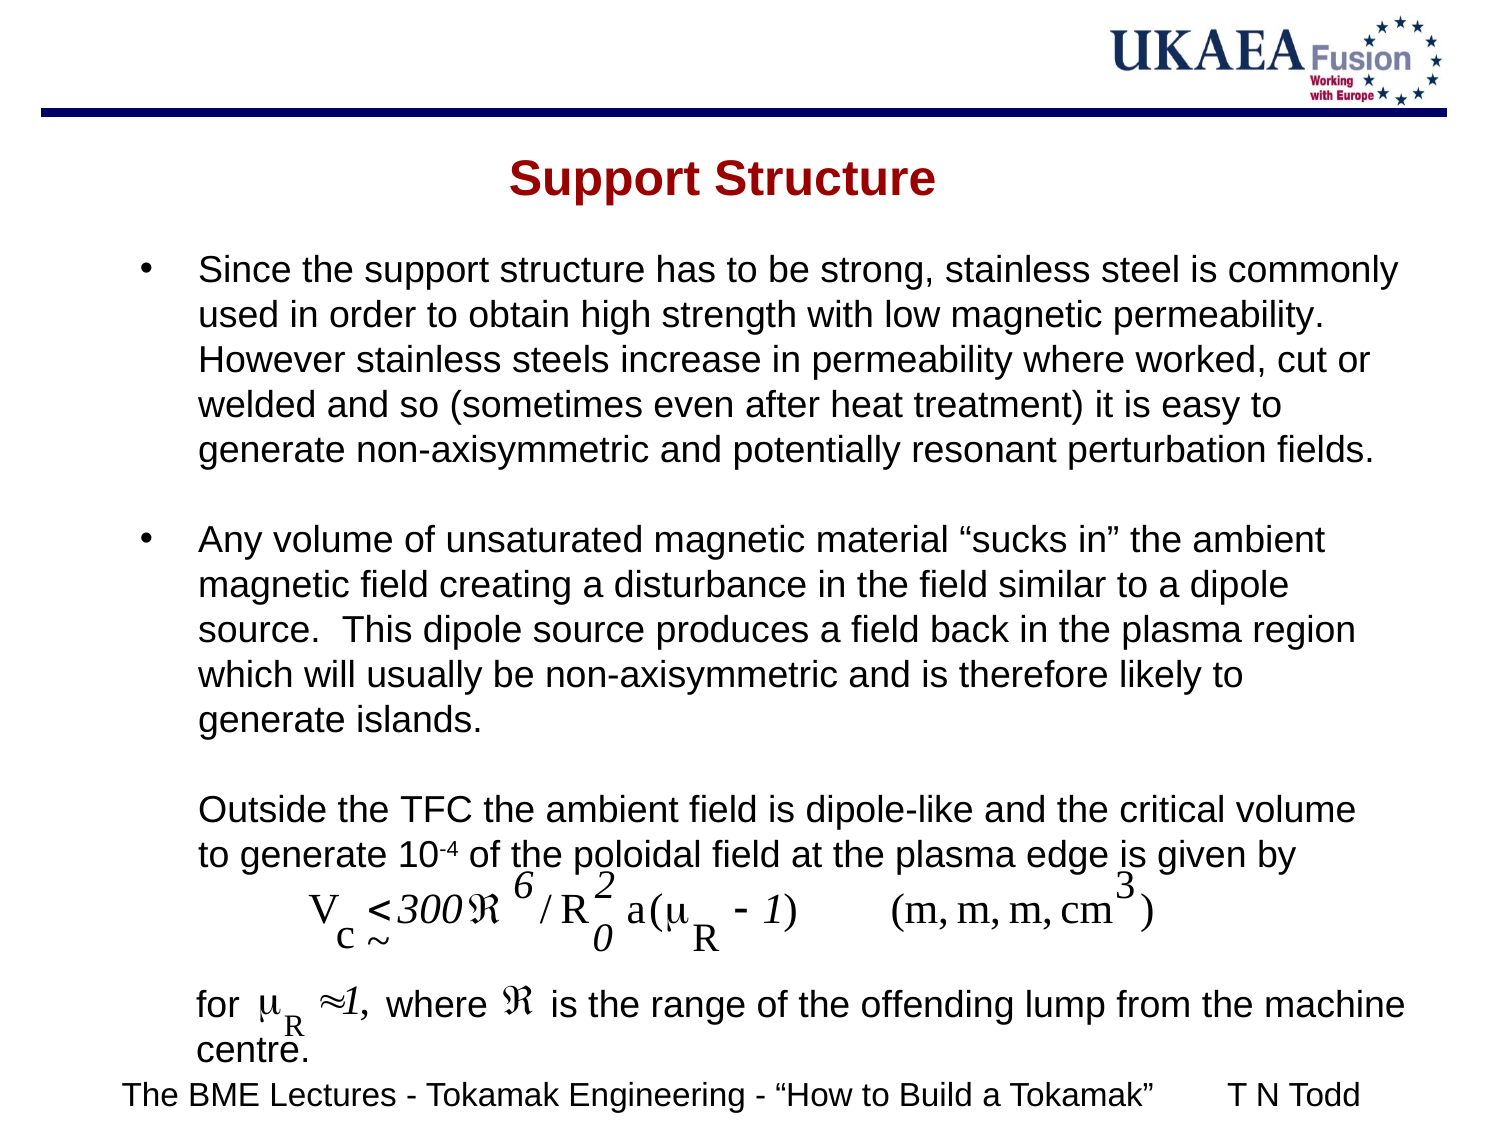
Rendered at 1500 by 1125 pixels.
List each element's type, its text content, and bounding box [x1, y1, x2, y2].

picture [1107, 15, 1443, 106]
chart [303, 850, 1159, 961]
chart [255, 977, 374, 1042]
text_box for where is the range of the offending lump from the machine centre. [181, 971, 1500, 1078]
text_box Since the support structure has to be strong, stainless steel is commonly used in order to obtain high strength with low magnetic permeability. However stainless steels increase in permeability where worked, cut or welded and so (sometimes even after heat treatment) it is easy to generate non-axisymmetric and potentially resonant perturbation fields. Any volume of unsaturated magnetic material “sucks in” the ambient magnetic field creating a disturbance in the field similar to a dipole source. This dipole source produces a field back in the plasma region which will usually be non-axisymmetric and is therefore likely to generate islands. Outside the TFC the ambient field is dipole-like and the critical volume to generate 10-4 of the poloidal field at the plasma edge is given by [125, 237, 1417, 883]
text_box Support Structure [337, 137, 1109, 213]
chart [501, 981, 541, 1021]
